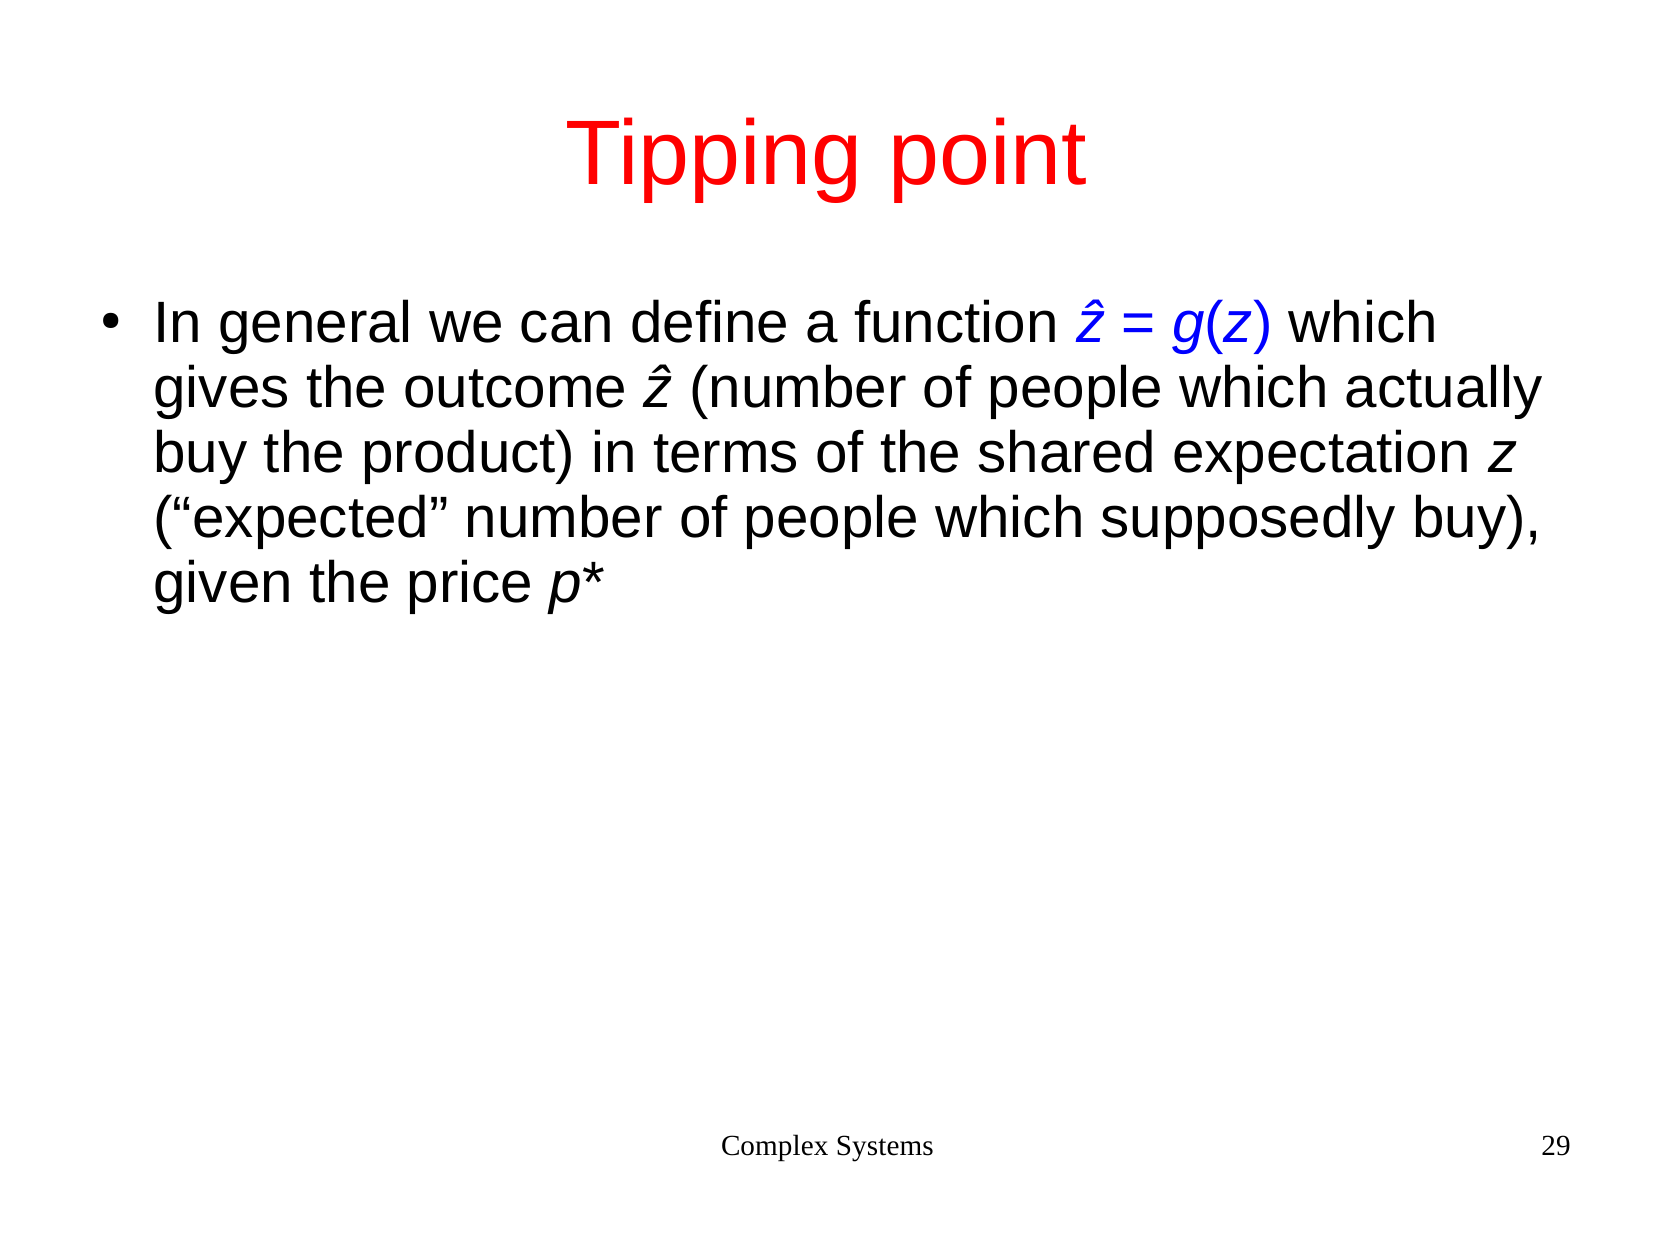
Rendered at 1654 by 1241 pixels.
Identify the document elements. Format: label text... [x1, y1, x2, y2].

list In general we can define a function ẑ = g(z) which gives the outcome ẑ (number of people which actually buy the product) in terms of the shared expectation z (“expected” number of people which supposedly buy), given the price p* [82, 290, 1571, 1109]
title Tipping point [82, 49, 1571, 257]
